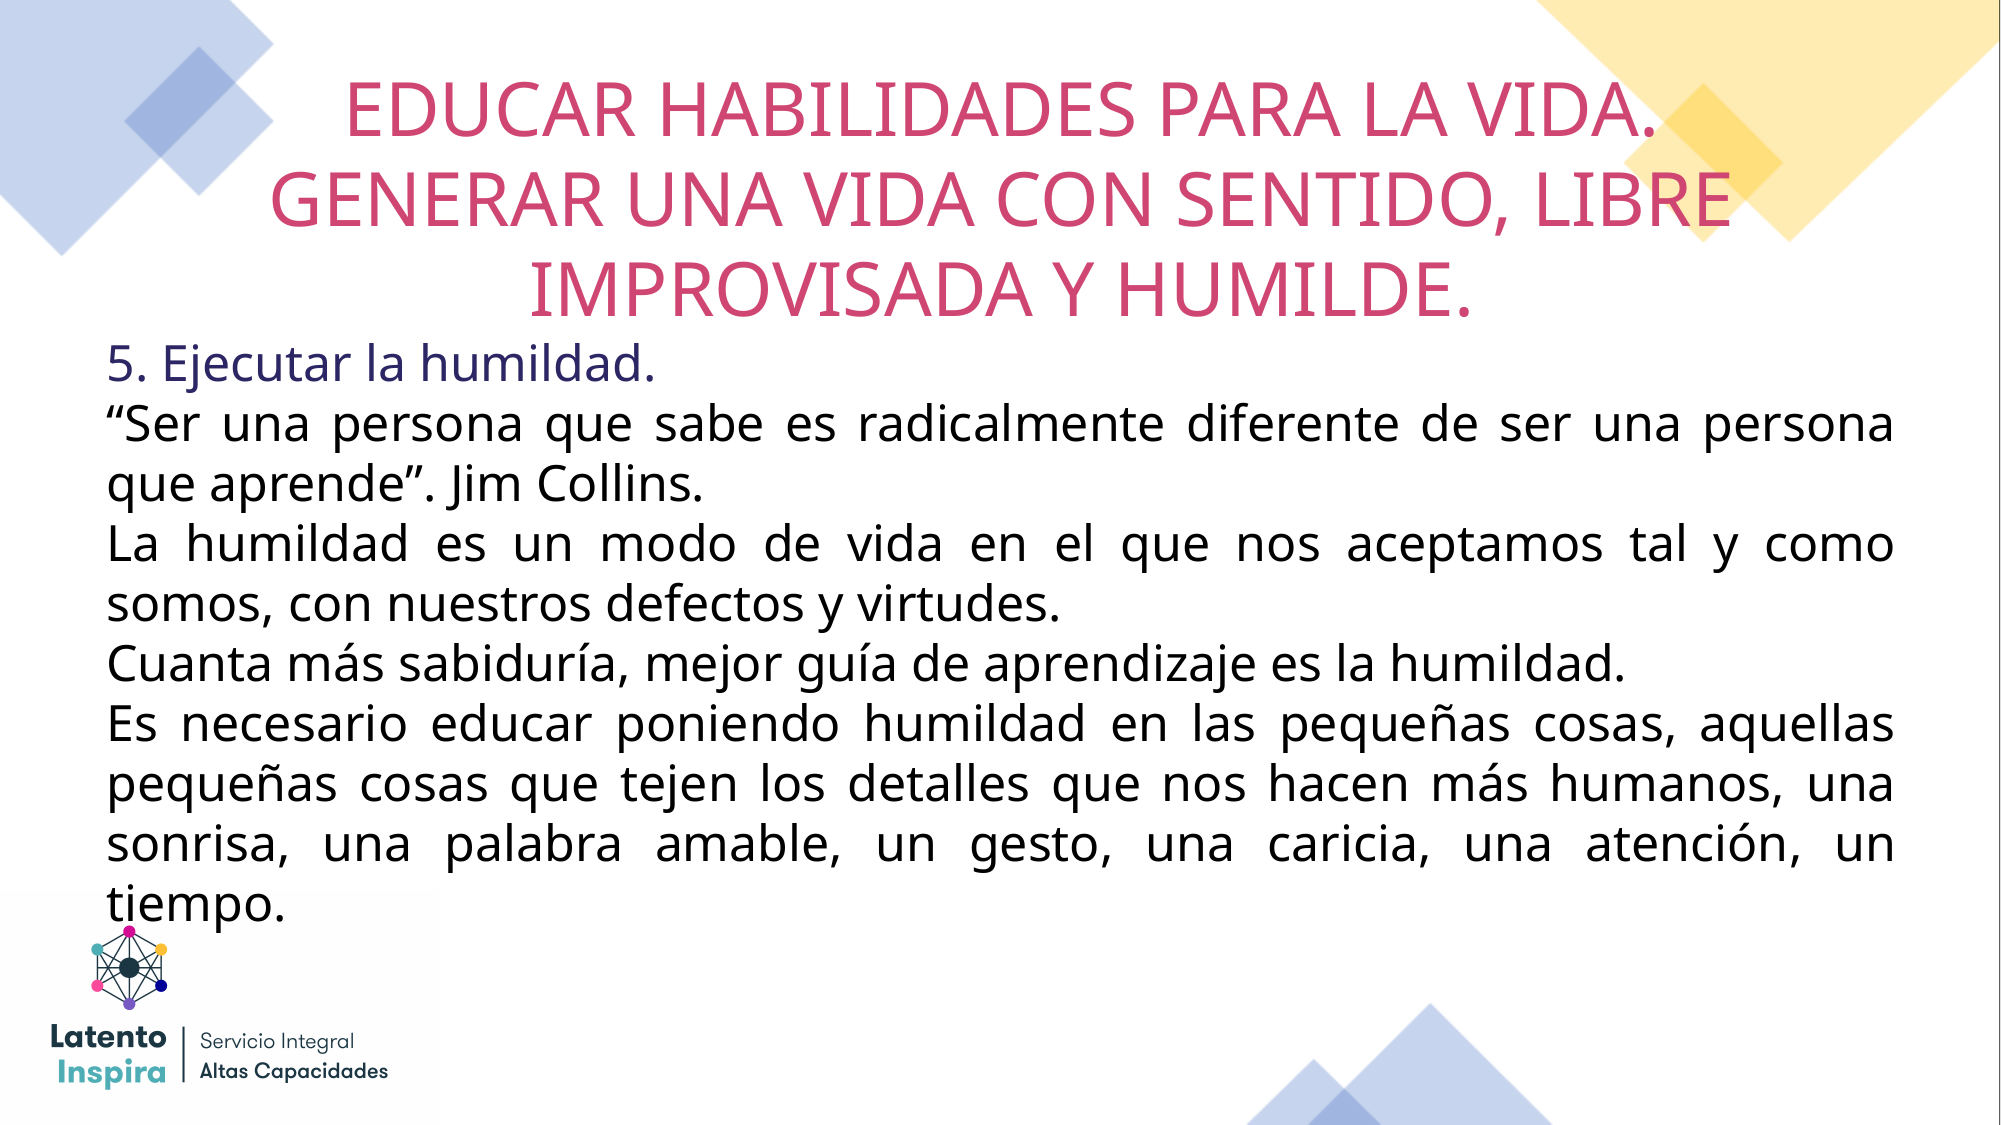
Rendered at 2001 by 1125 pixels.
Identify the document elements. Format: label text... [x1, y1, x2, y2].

picture [0, 0, 2001, 1125]
text_box EDUCAR HABILIDADES PARA LA VIDA. GENERAR UNA VIDA CON SENTIDO, LIBRE IMPROVISADA Y HUMILDE. 5. Ejecutar la humildad. “Ser una persona que sabe es radicalmente diferente de ser una persona que aprende”. Jim Collins. La humildad es un modo de vida en el que nos aceptamos tal y como somos, con nuestros defectos y virtudes. Cuanta más sabiduría, mejor guía de aprendizaje es la humildad. Es necesario educar poniendo humildad en las pequeñas cosas, aquellas pequeñas cosas que tejen los detalles que nos hacen más humanos, una sonrisa, una palabra amable, un gesto, una caricia, una atención, un tiempo. [91, 53, 1912, 939]
